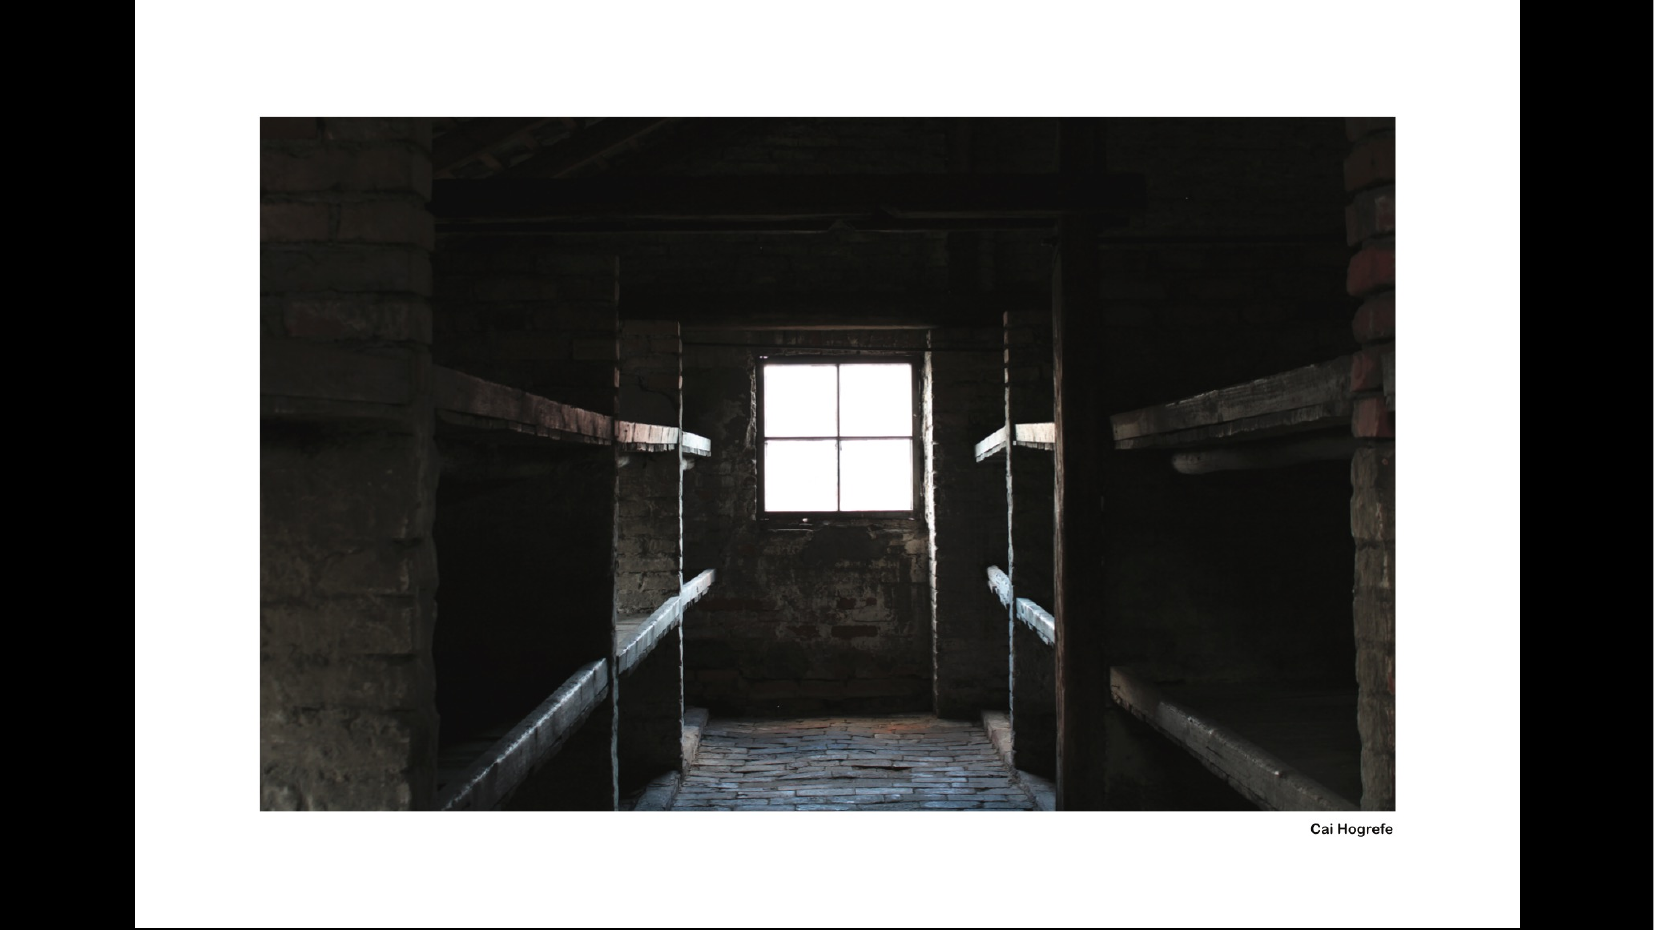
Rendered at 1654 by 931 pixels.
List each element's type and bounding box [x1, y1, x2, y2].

picture [135, 0, 1520, 928]
